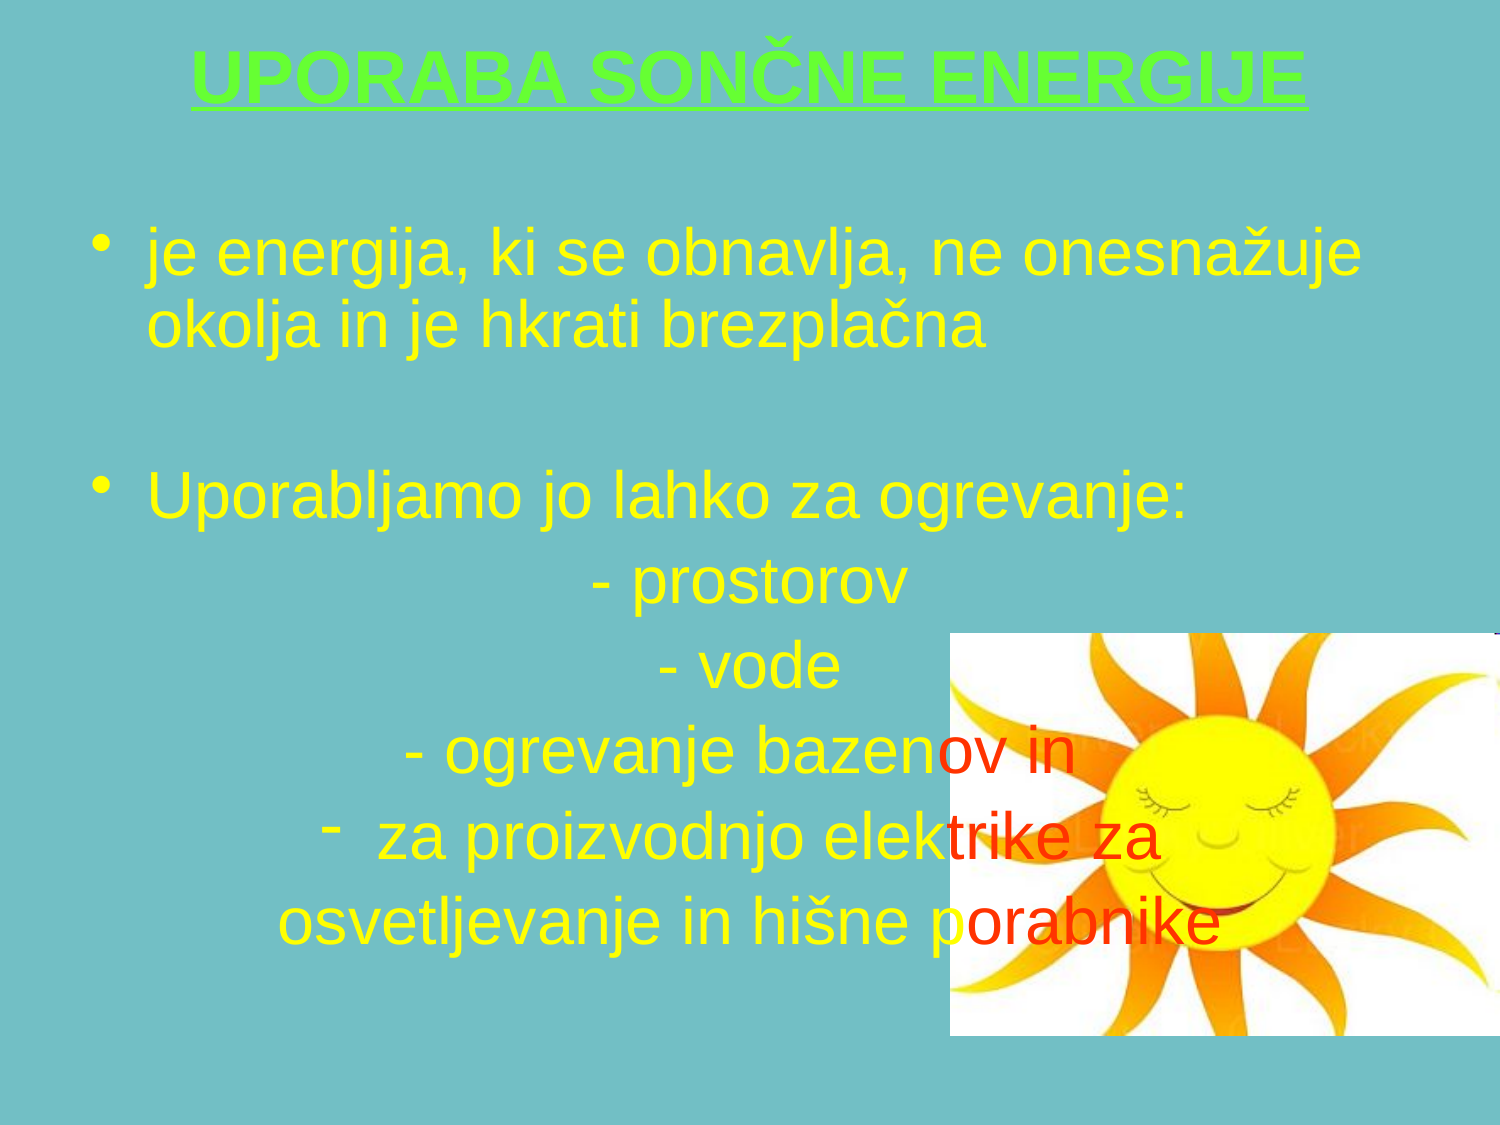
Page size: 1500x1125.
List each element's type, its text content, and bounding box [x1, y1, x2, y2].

picture [950, 633, 1500, 1036]
list UPORABA SONČNE ENERGIJE je energija, ki se obnavlja, ne onesnažuje okolja in je hkrati brezplačna Uporabljamo jo lahko za ogrevanje: - prostorov - vode - ogrevanje bazenov in za proizvodnjo elektrike za osvetljevanje in hišne porabnike [75, 31, 1425, 1005]
